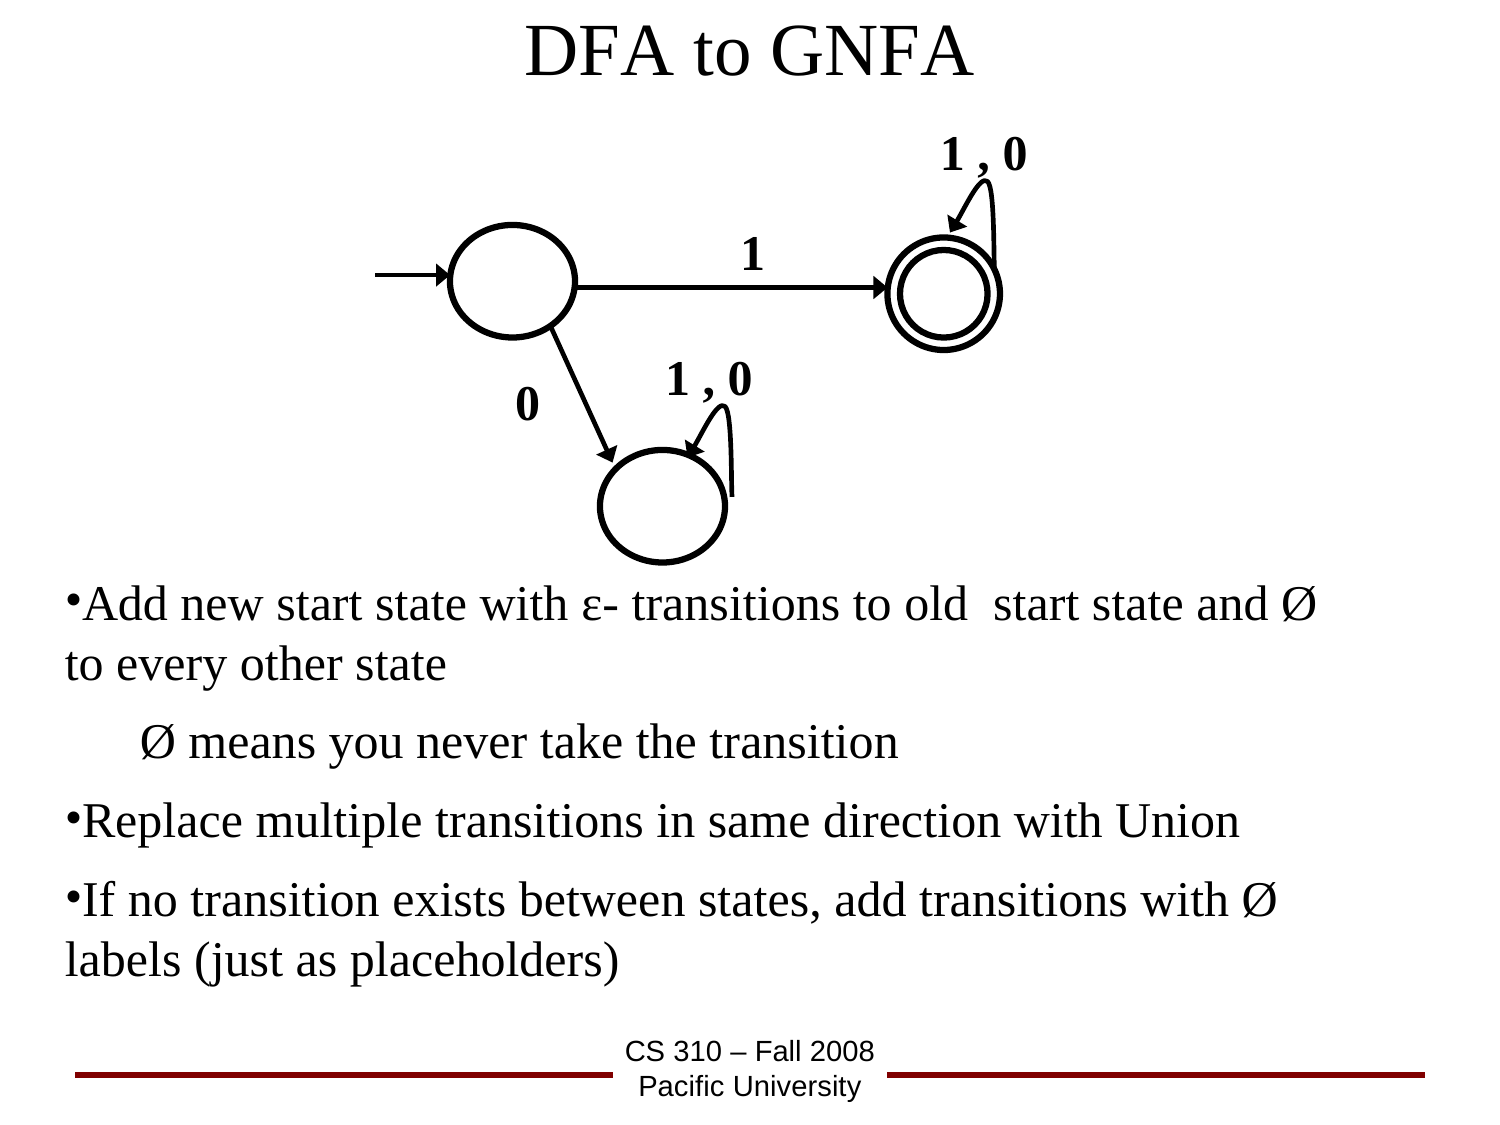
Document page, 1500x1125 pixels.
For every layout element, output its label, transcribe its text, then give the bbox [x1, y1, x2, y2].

text_box 1 [725, 212, 780, 288]
text_box 1 , 0 [925, 112, 1043, 188]
title DFA to GNFA [112, 0, 1388, 103]
text_box Add new start state with ε- transitions to old start state and Ø to every other state Ø means you never take the transition Replace multiple transitions in same direction with Union If no transition exists between states, add transitions with Ø labels (just as placeholders) [49, 562, 1351, 995]
text_box 1 , 0 [650, 337, 768, 413]
text_box 0 [500, 362, 555, 438]
